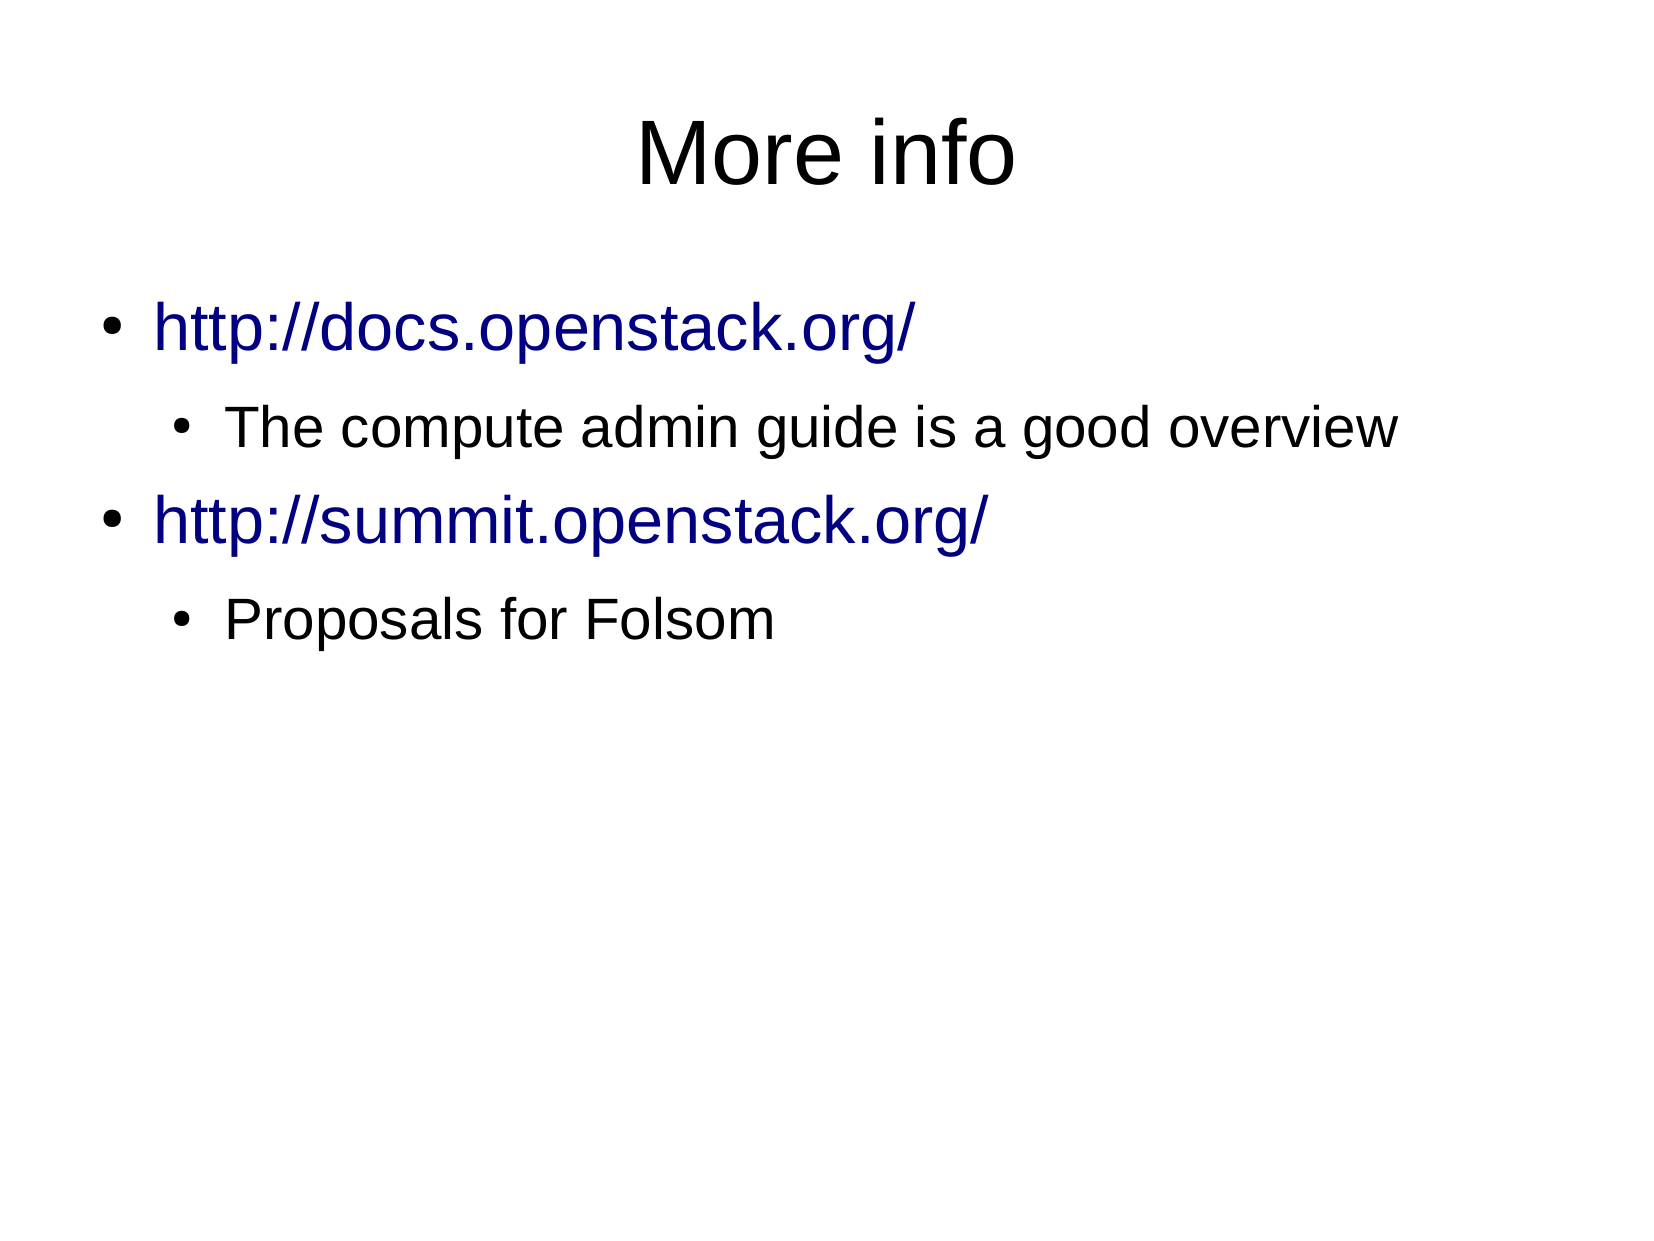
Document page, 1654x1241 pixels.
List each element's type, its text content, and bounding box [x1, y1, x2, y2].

title More info [82, 49, 1571, 257]
list http://docs.openstack.org/ The compute admin guide is a good overview http://summit.openstack.org/ Proposals for Folsom [82, 290, 1571, 1109]
